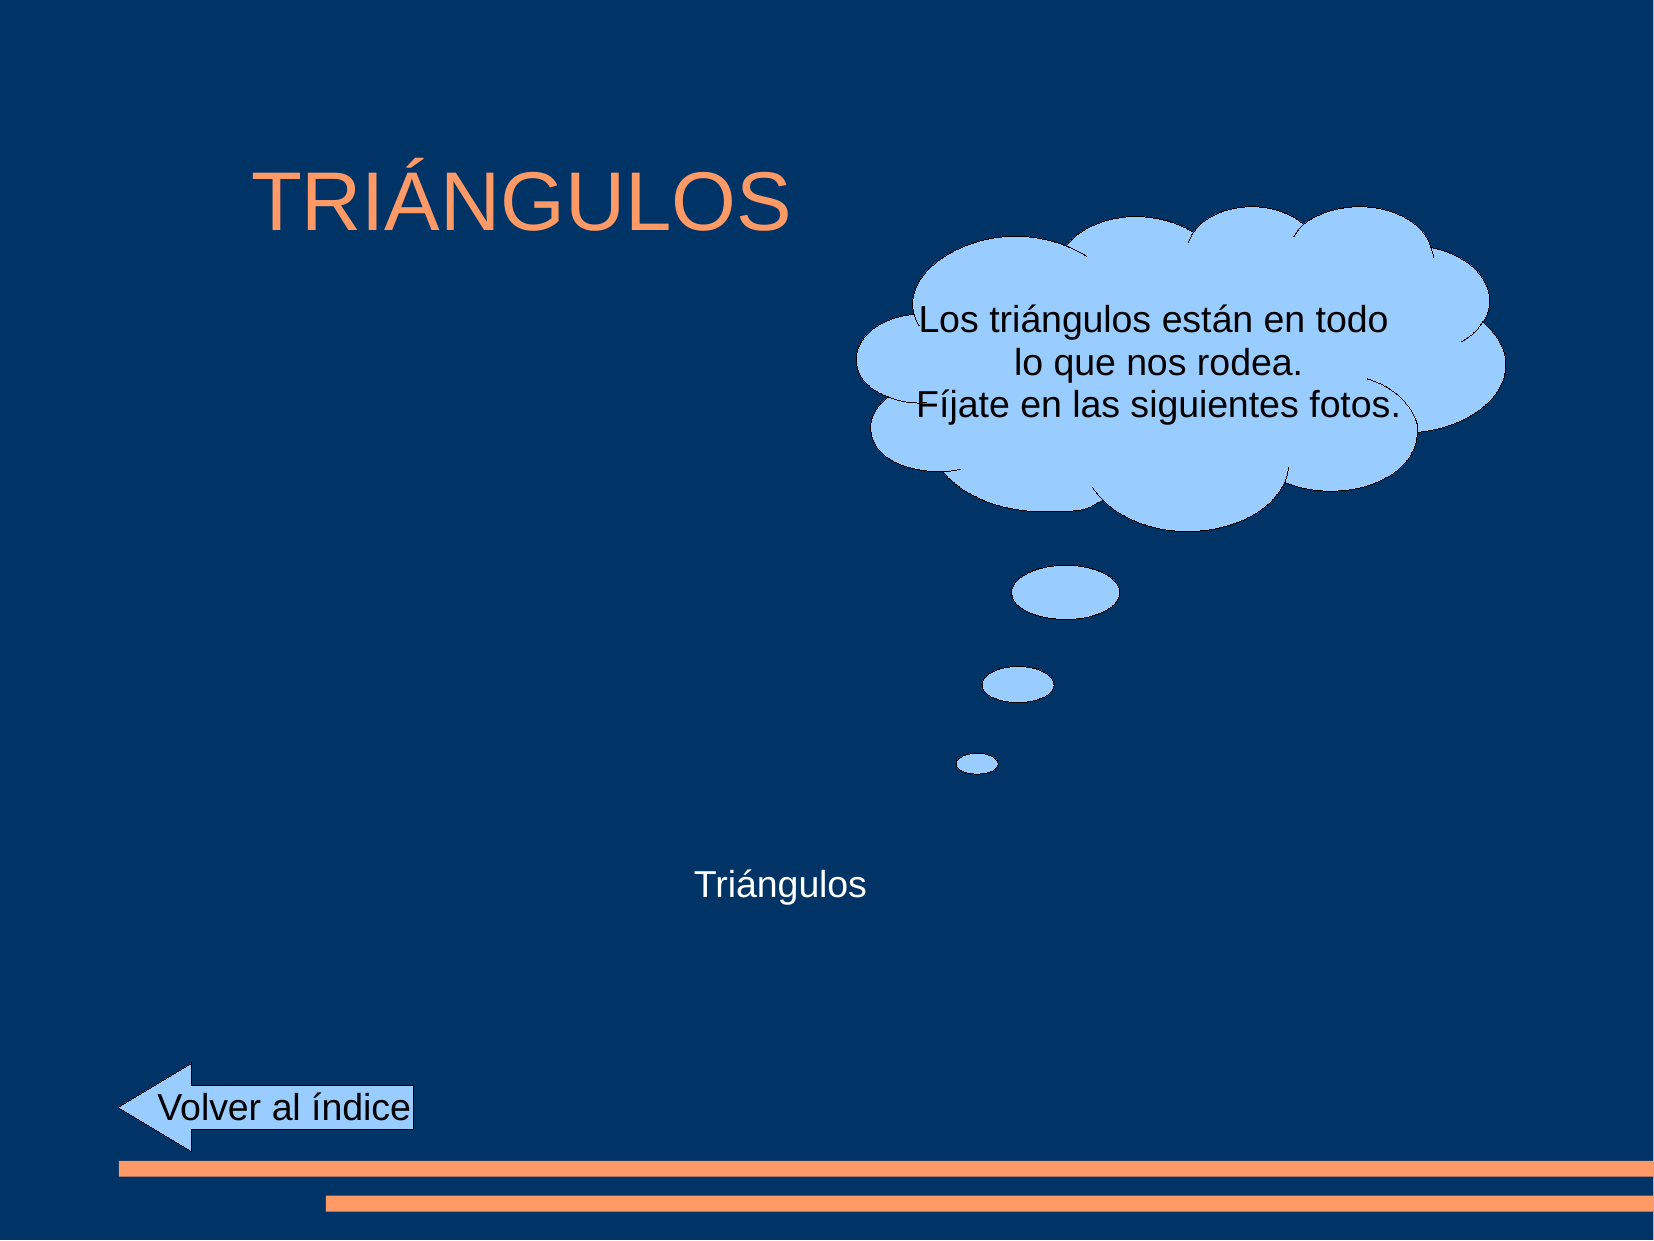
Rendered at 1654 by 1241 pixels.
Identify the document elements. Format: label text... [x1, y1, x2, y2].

text_box Los triángulos están en todo lo que nos rodea. Fíjate en las siguientes fotos. [1011, 565, 1120, 620]
text_box Triángulos [679, 856, 1004, 914]
text_box Los triángulos están en todo lo que nos rodea. Fíjate en las siguientes fotos. [856, 206, 1506, 532]
text_box Los triángulos están en todo lo que nos rodea. Fíjate en las siguientes fotos. [981, 666, 1055, 703]
text_box Volver al índice [118, 1062, 414, 1152]
text_box TRIÁNGULOS [236, 147, 1329, 256]
